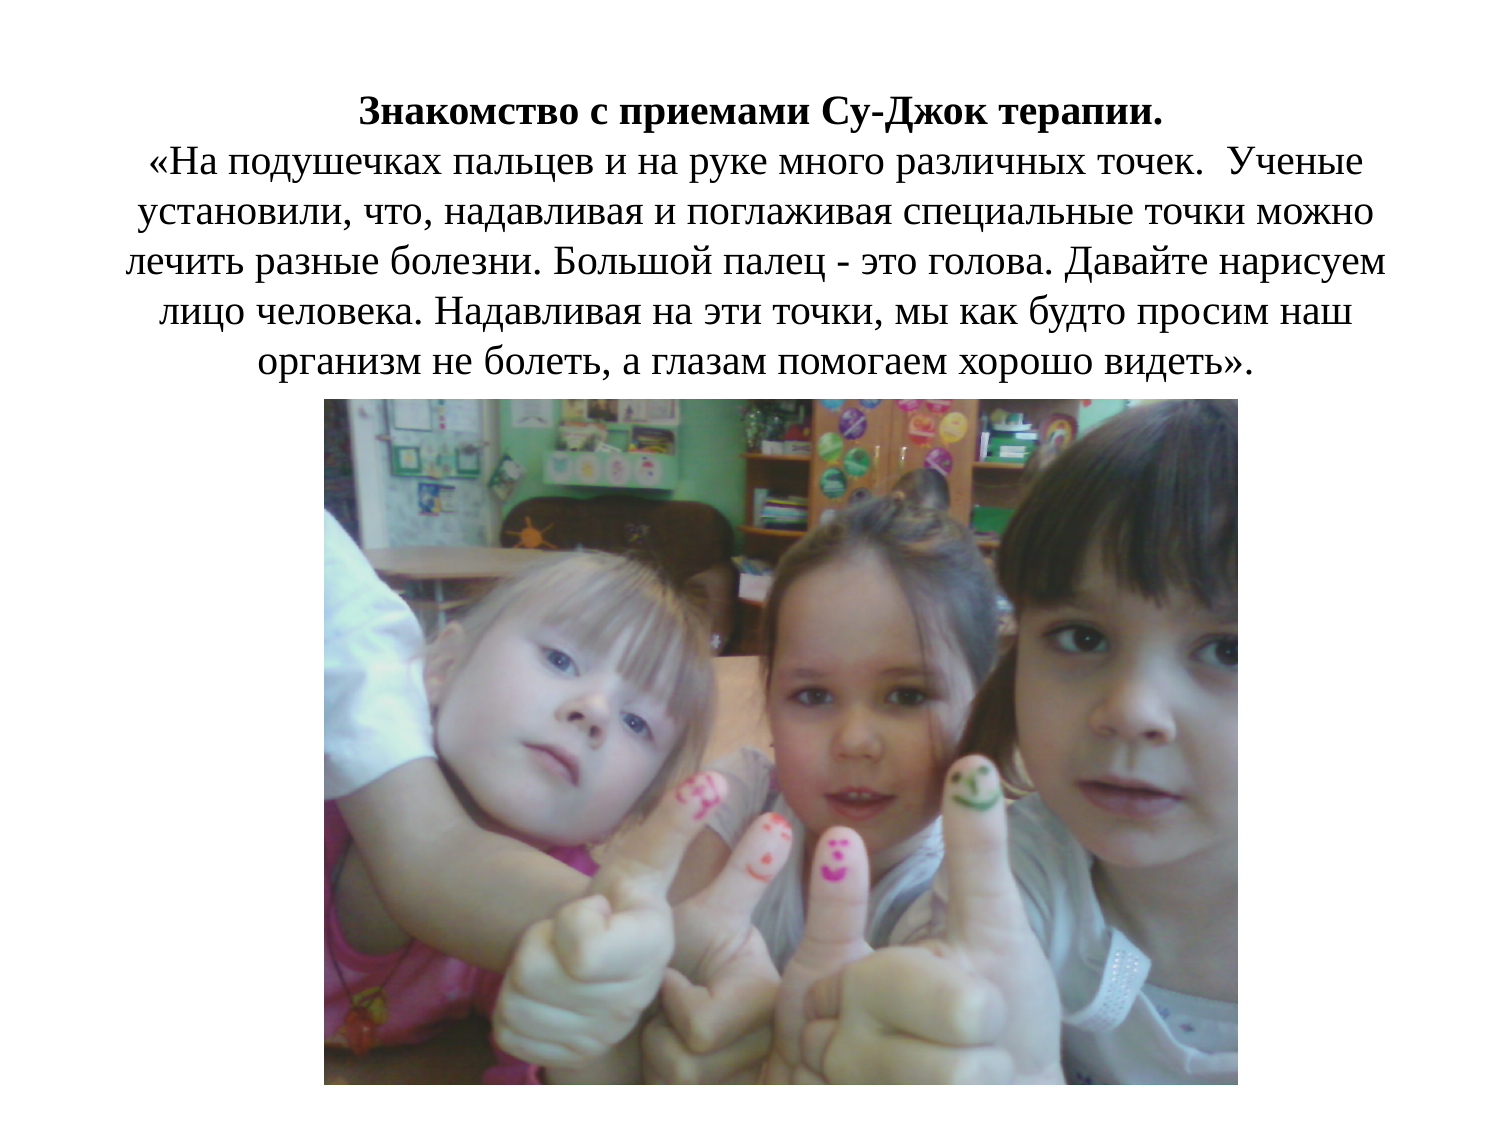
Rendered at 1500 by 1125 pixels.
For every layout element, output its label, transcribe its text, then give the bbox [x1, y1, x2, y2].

picture [324, 399, 1238, 1085]
text_box Знакомство с приемами Су-Джок терапии. «На подушечках пальцев и на руке много различных точек. Ученые установили, что, надавливая и поглаживая специальные точки можно лечить разные болезни. Большой палец - это голова. Давайте нарисуем лицо человека. Надавливая на эти точки, мы как будто просим наш организм не болеть, а глазам помогаем хорошо видеть». [75, 75, 1438, 390]
